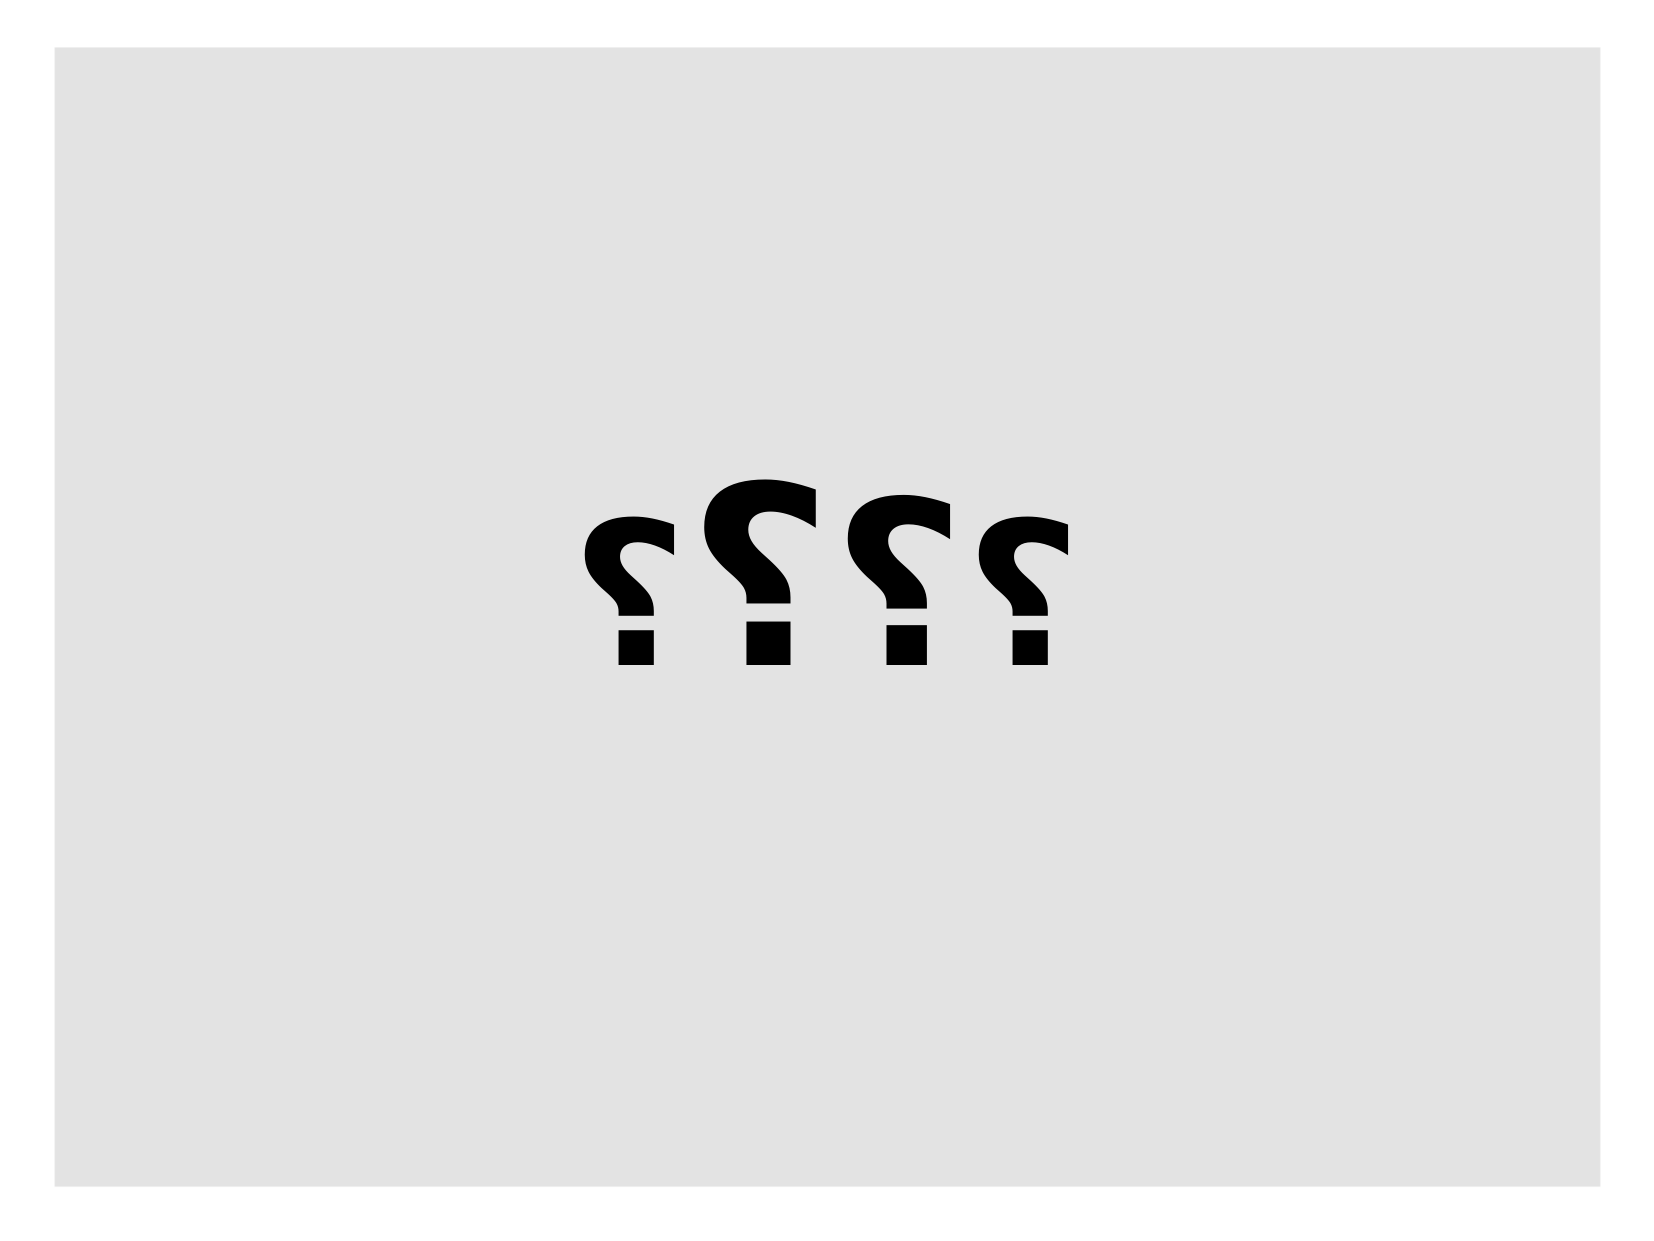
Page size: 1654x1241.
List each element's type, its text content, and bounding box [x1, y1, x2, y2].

picture [0, 0, 1654, 1241]
subtitle ؟؟؟؟ [82, 49, 1571, 1109]
